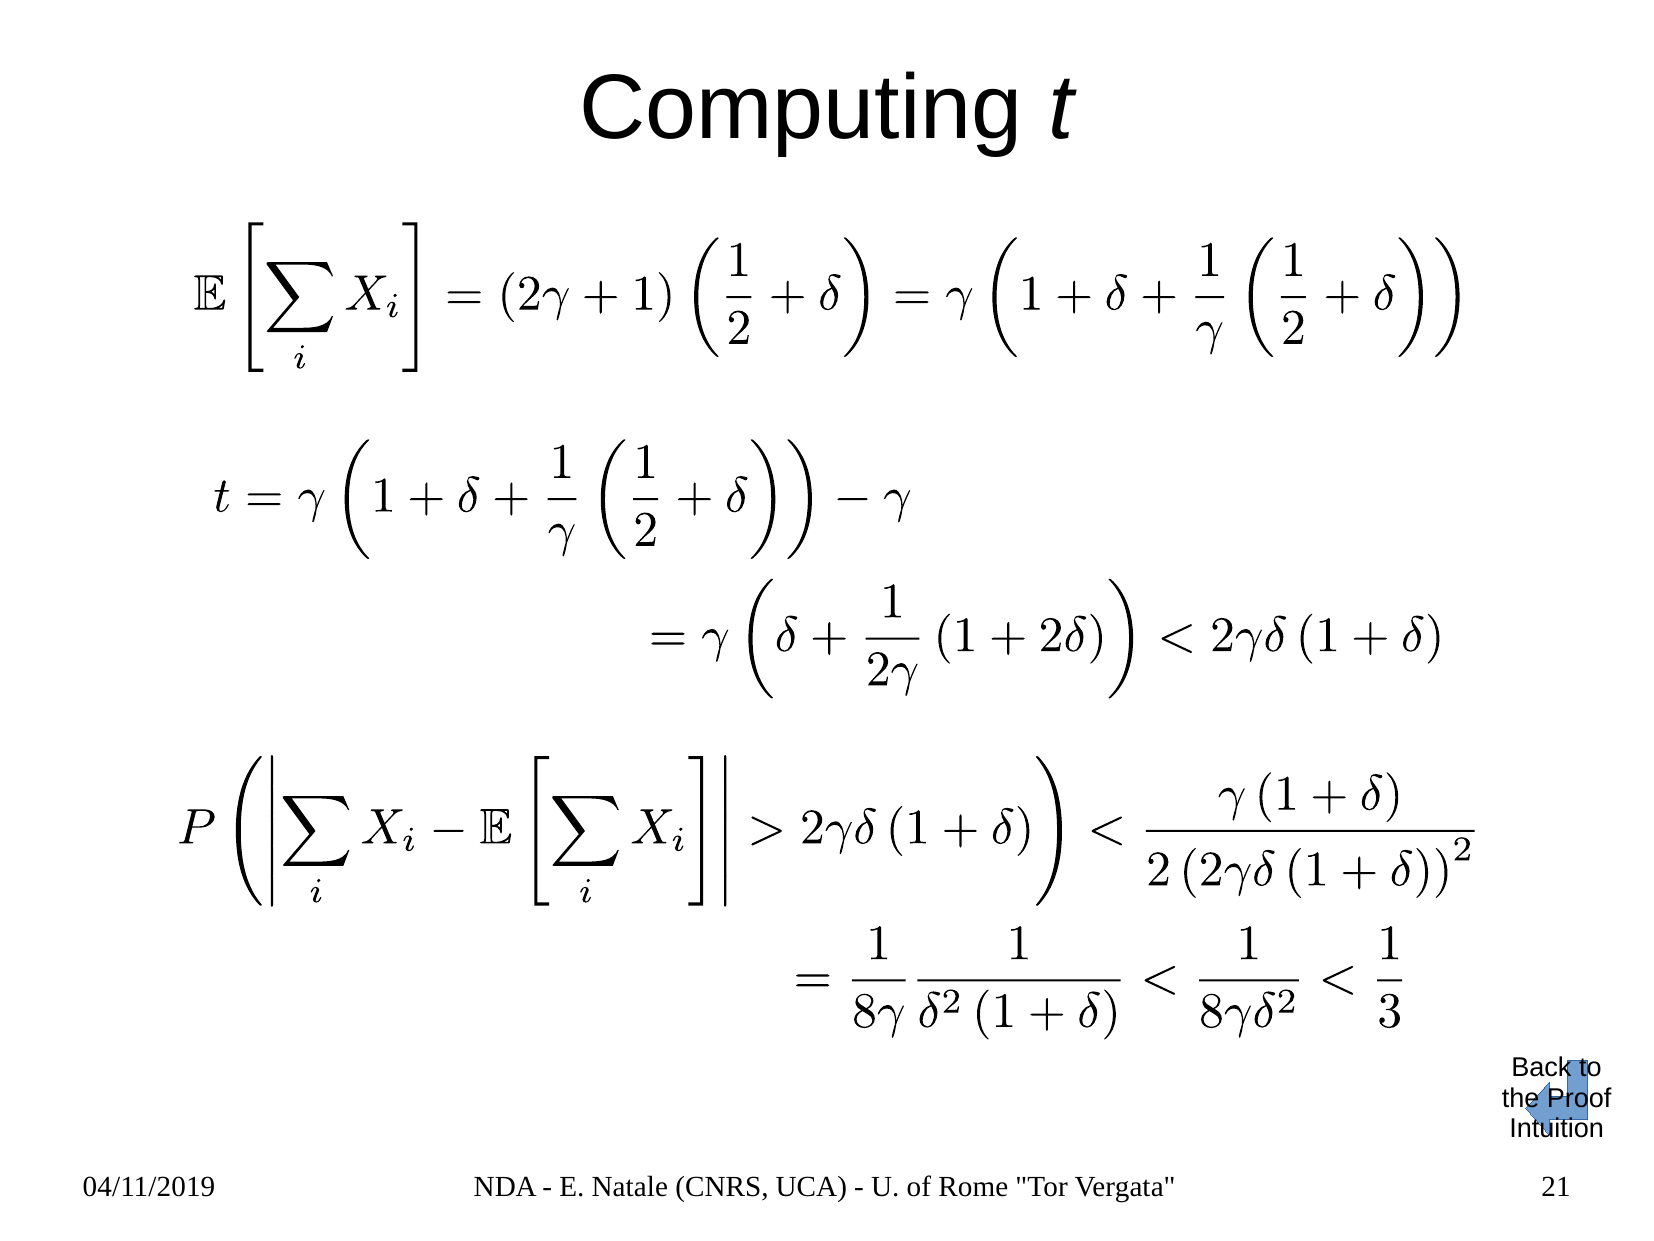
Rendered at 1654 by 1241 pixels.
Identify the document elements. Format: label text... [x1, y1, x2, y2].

text_box Back to the Proof Intuition [1525, 1060, 1588, 1135]
title Computing t [82, 49, 1571, 165]
text_box [193, 222, 1460, 372]
text_box [178, 755, 1475, 1040]
text_box [214, 439, 1440, 699]
